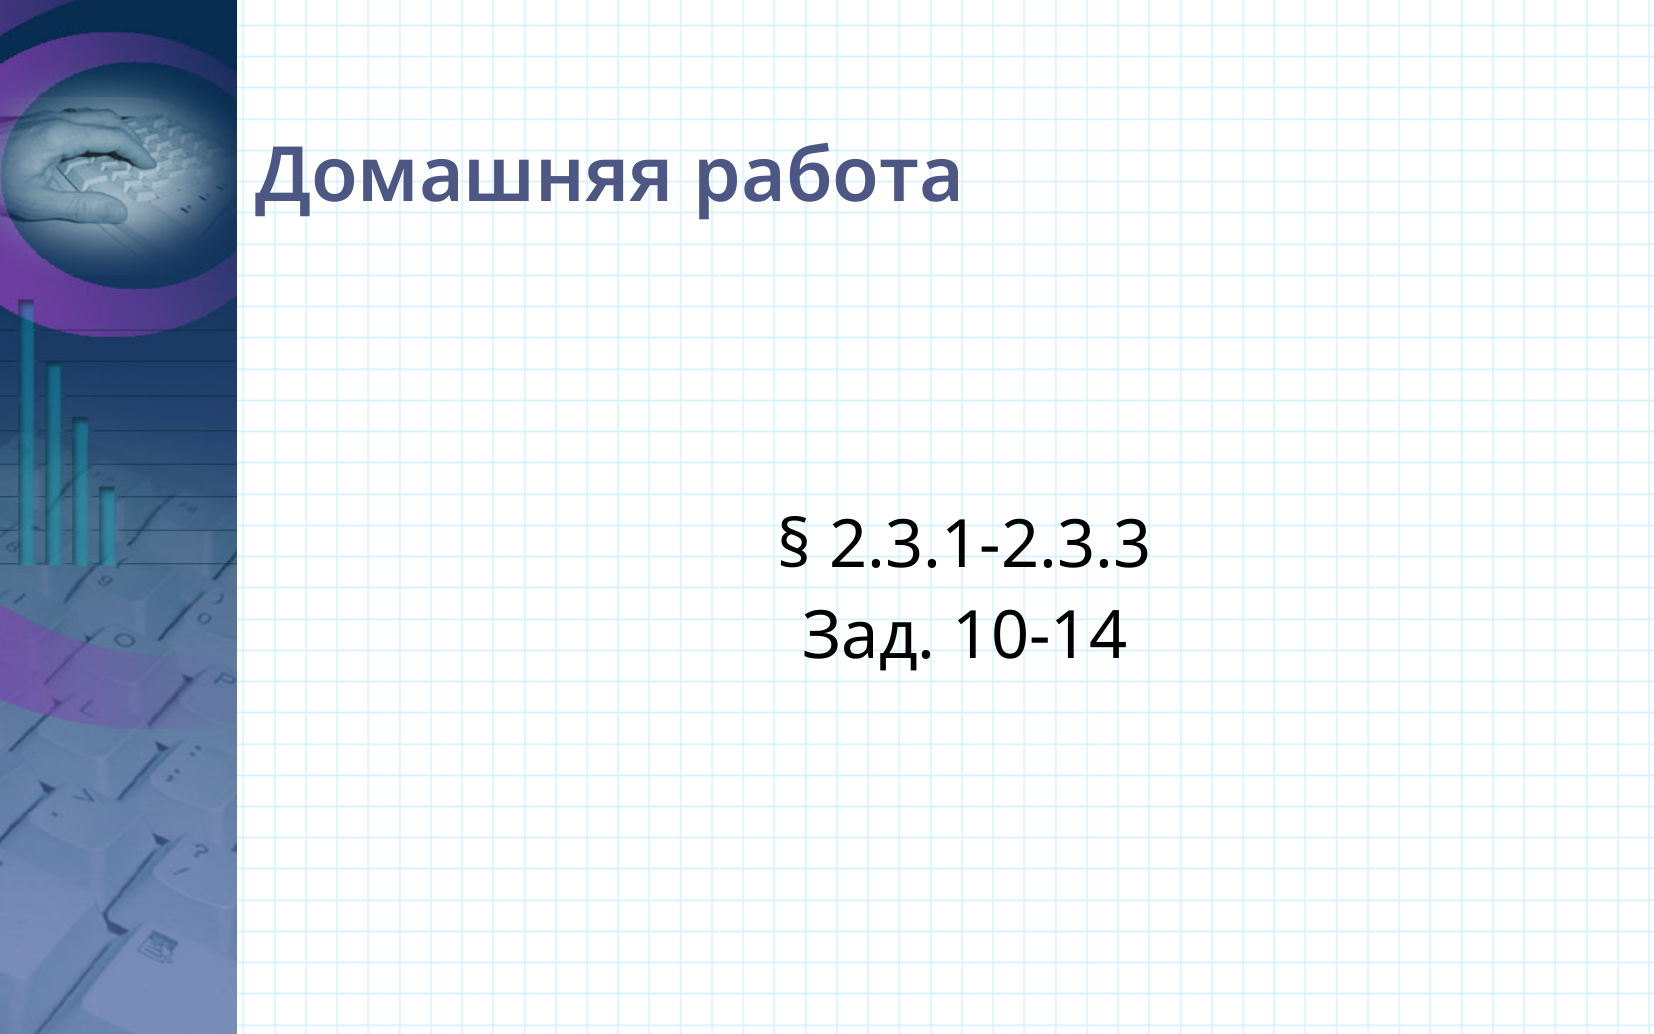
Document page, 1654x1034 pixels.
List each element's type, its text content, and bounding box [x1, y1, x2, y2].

picture [0, 0, 1654, 1034]
subtitle § 2.3.1-2.3.3 Зад. 10-14 [254, 287, 1640, 887]
title Домашняя работа [254, 85, 1640, 259]
